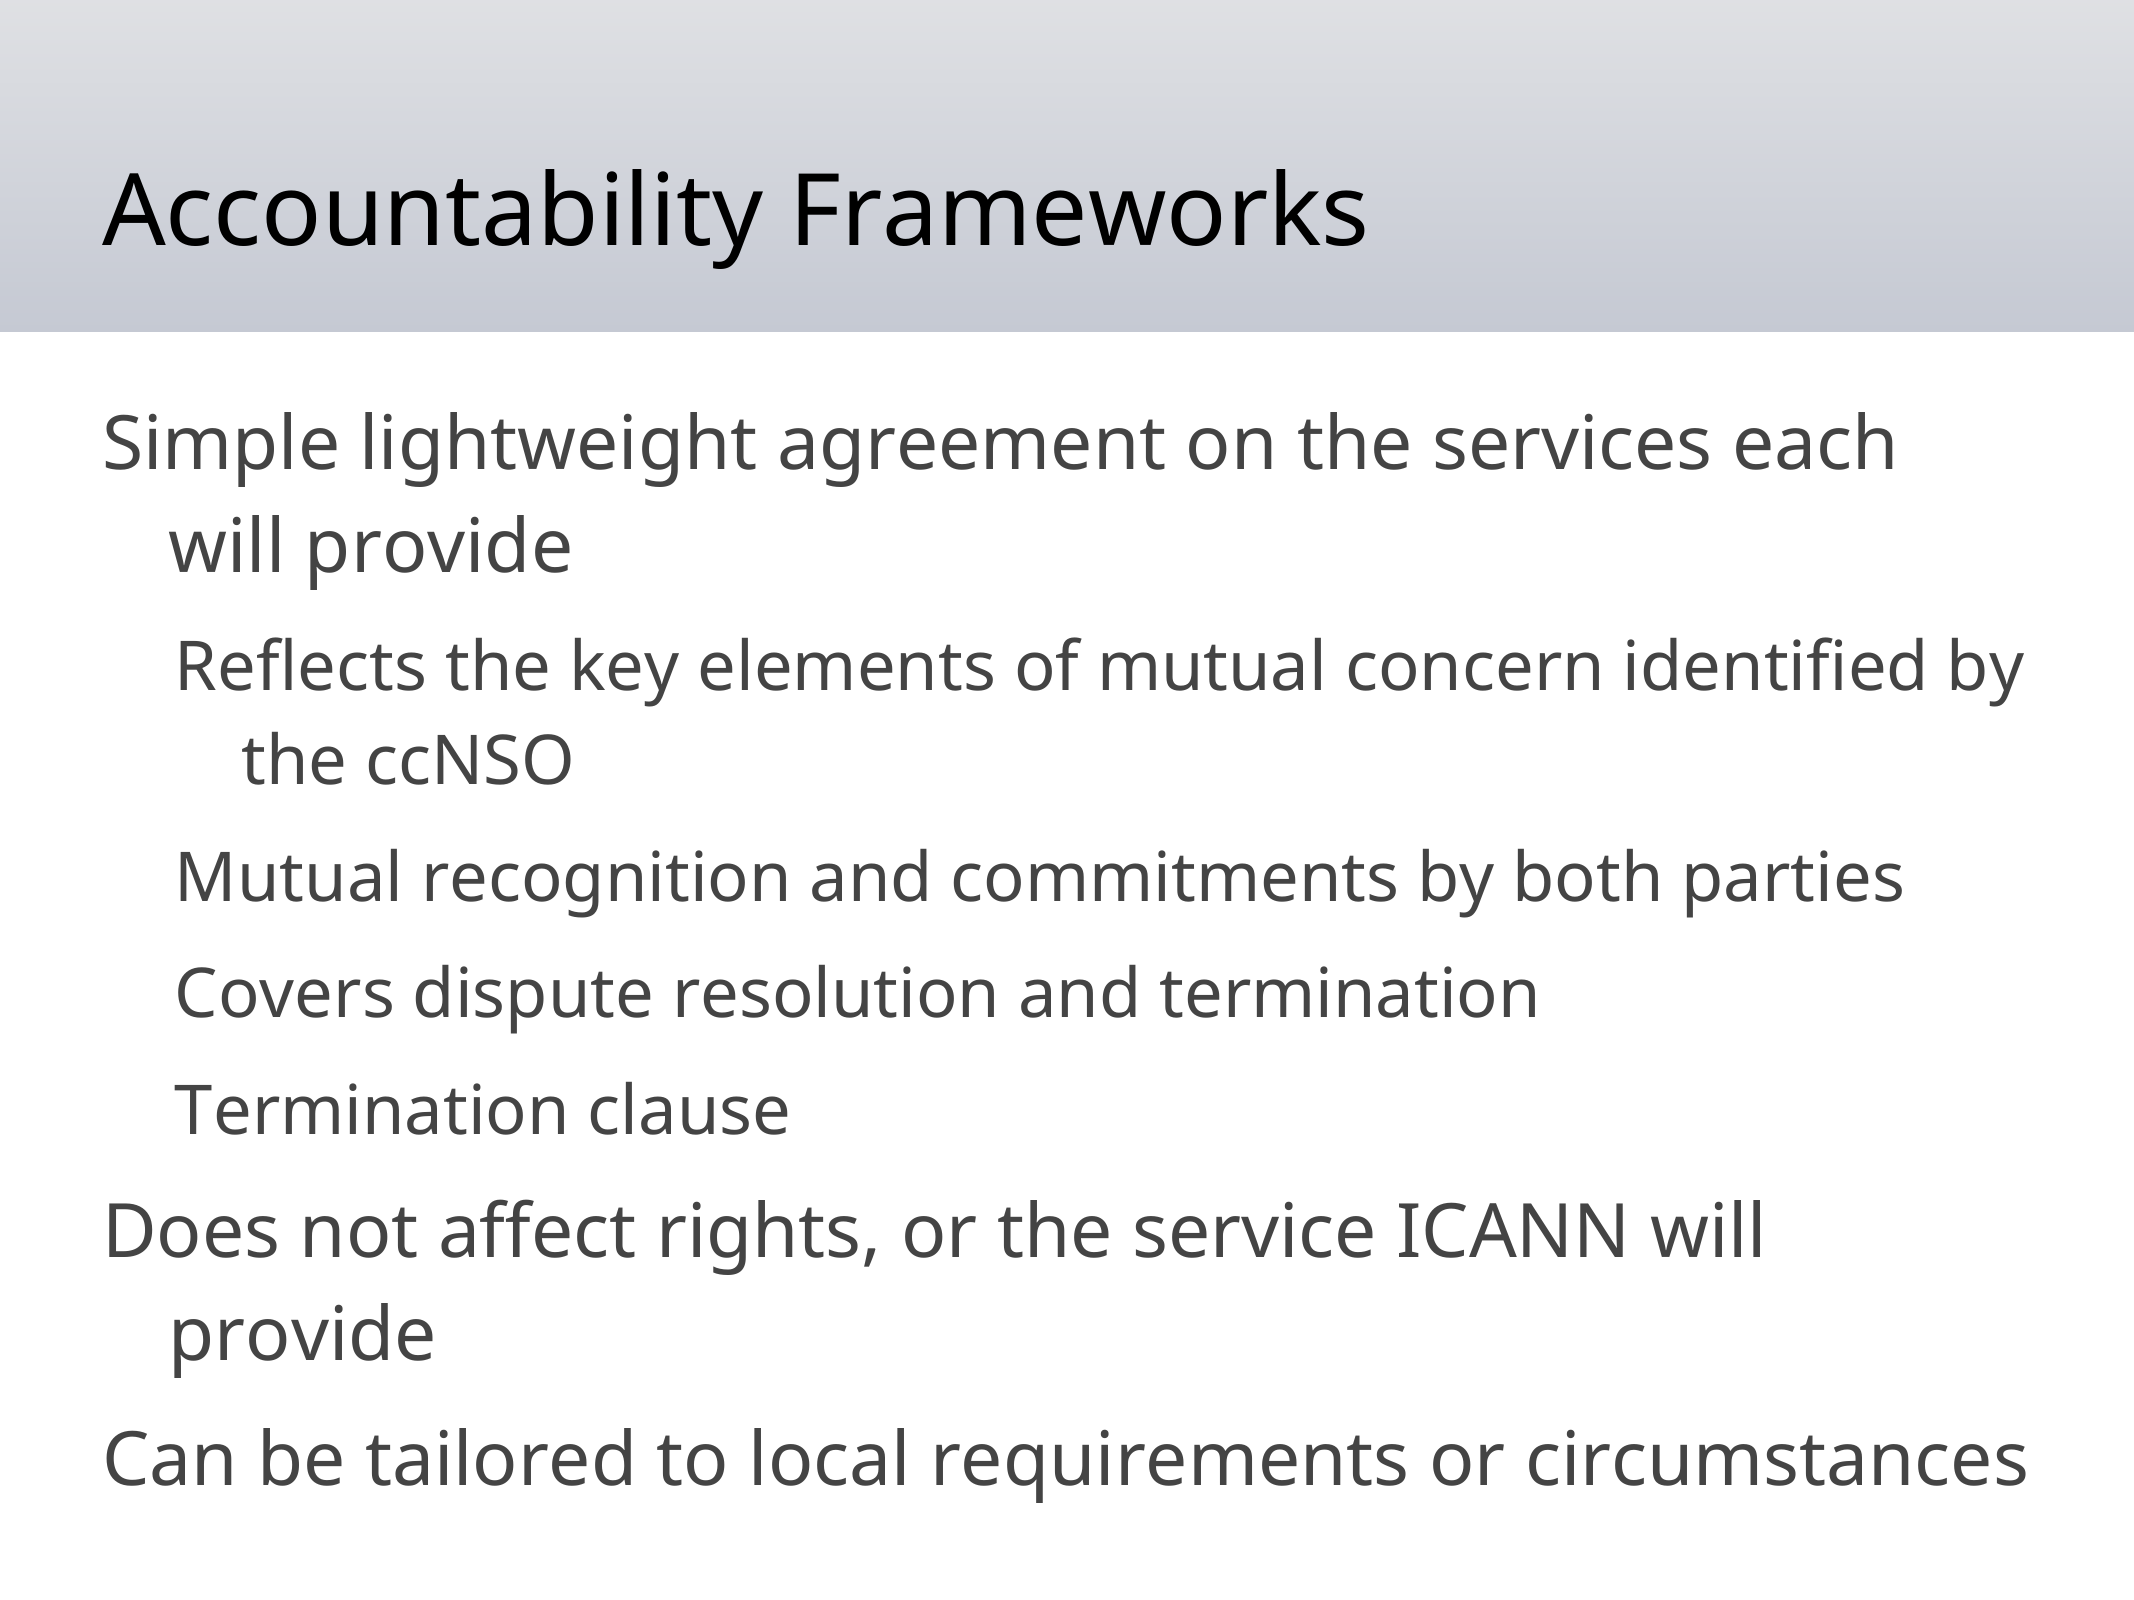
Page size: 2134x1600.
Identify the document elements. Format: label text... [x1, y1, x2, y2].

title Accountability Frameworks [93, 54, 2040, 284]
list Simple lightweight agreement on the services each will provide Reflects the key elements of mutual concern identified by the ccNSO Mutual recognition and commitments by both parties Covers dispute resolution and termination Termination clause Does not affect rights, or the service ICANN will provide Can be tailored to local requirements or circumstances [93, 381, 2040, 1571]
text_box [0, 0, 2134, 332]
